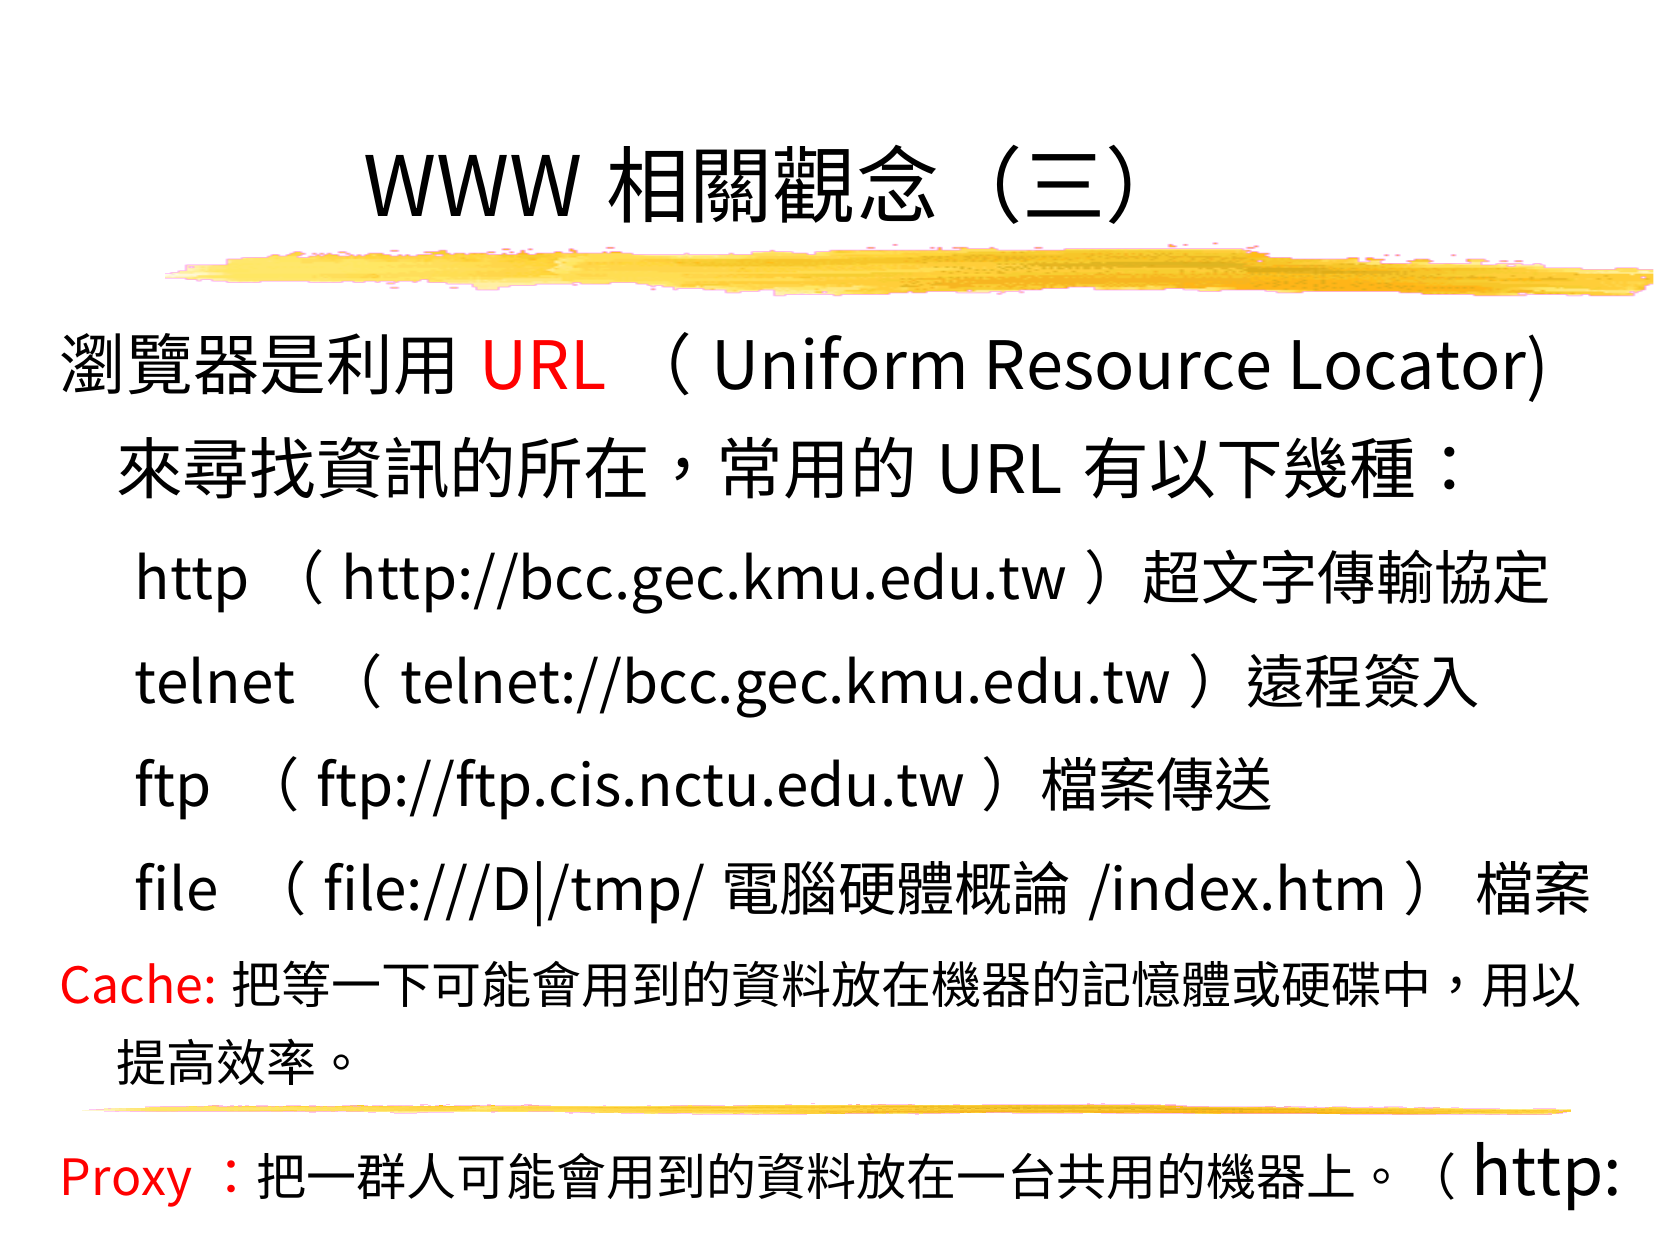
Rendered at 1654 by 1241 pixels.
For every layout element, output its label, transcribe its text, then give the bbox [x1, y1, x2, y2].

list 瀏覽器是利用URL（Uniform Resource Locator)來尋找資訊的所在，常用的URL有以下幾種： http（http://bcc.gec.kmu.edu.tw）超文字傳輸協定 telnet （telnet://bcc.gec.kmu.edu.tw）遠程簽入 ftp （ftp://ftp.cis.nctu.edu.tw）檔案傳送 file （file:///D|/tmp/電腦硬體概論/index.htm） 檔案 Cache:把等一下可能會用到的資料放在機器的記憶體或硬碟中，用以提高效率。 Proxy：把一群人可能會用到的資料放在一台共用的機器上。（http://www.twnic.net/proxy.html） porxy.kmu.edu.tw(http://proxy.kmu.edu.tw/proxy.pac) [45, 296, 1627, 1241]
picture [165, 237, 1654, 308]
title WWW相關觀念（三） [73, 41, 1479, 249]
